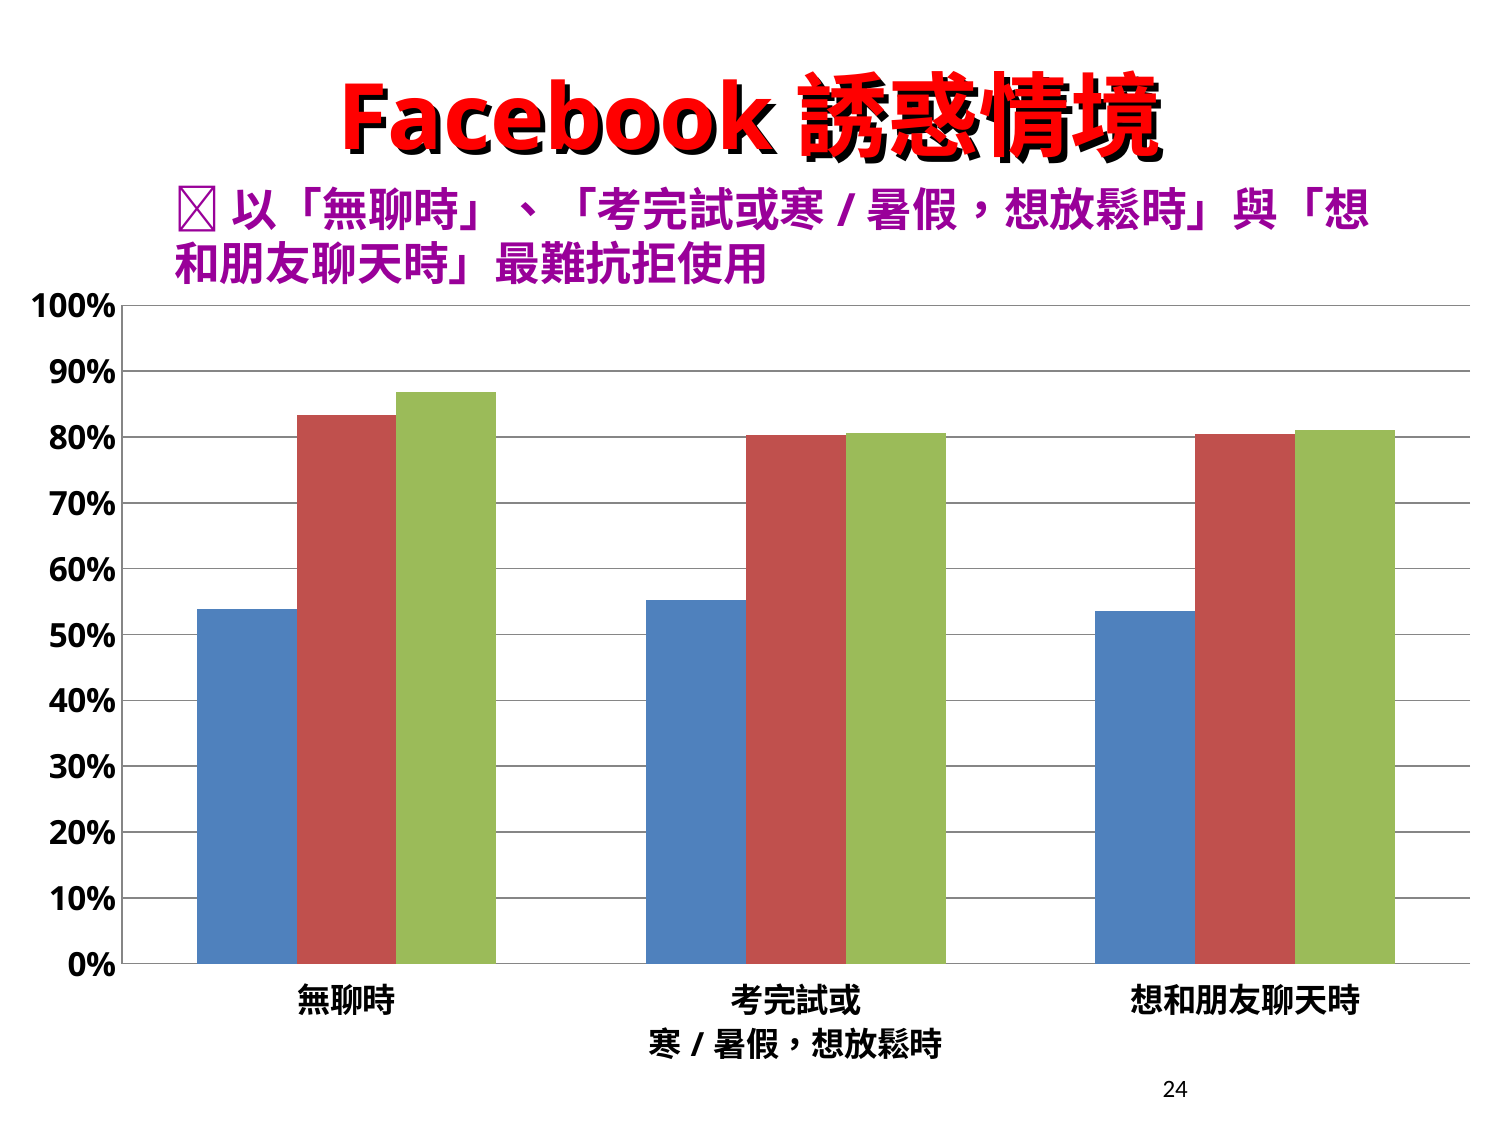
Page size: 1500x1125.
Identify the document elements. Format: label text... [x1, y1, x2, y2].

text_box 24 [1147, 1065, 1498, 1125]
chart [0, 267, 1500, 1083]
text_box 以「無聊時」、「考完試或寒/暑假，想放鬆時」與「想和朋友聊天時」最難抗拒使用 [159, 173, 1425, 267]
title Facebook誘惑情境 [75, 19, 1426, 207]
